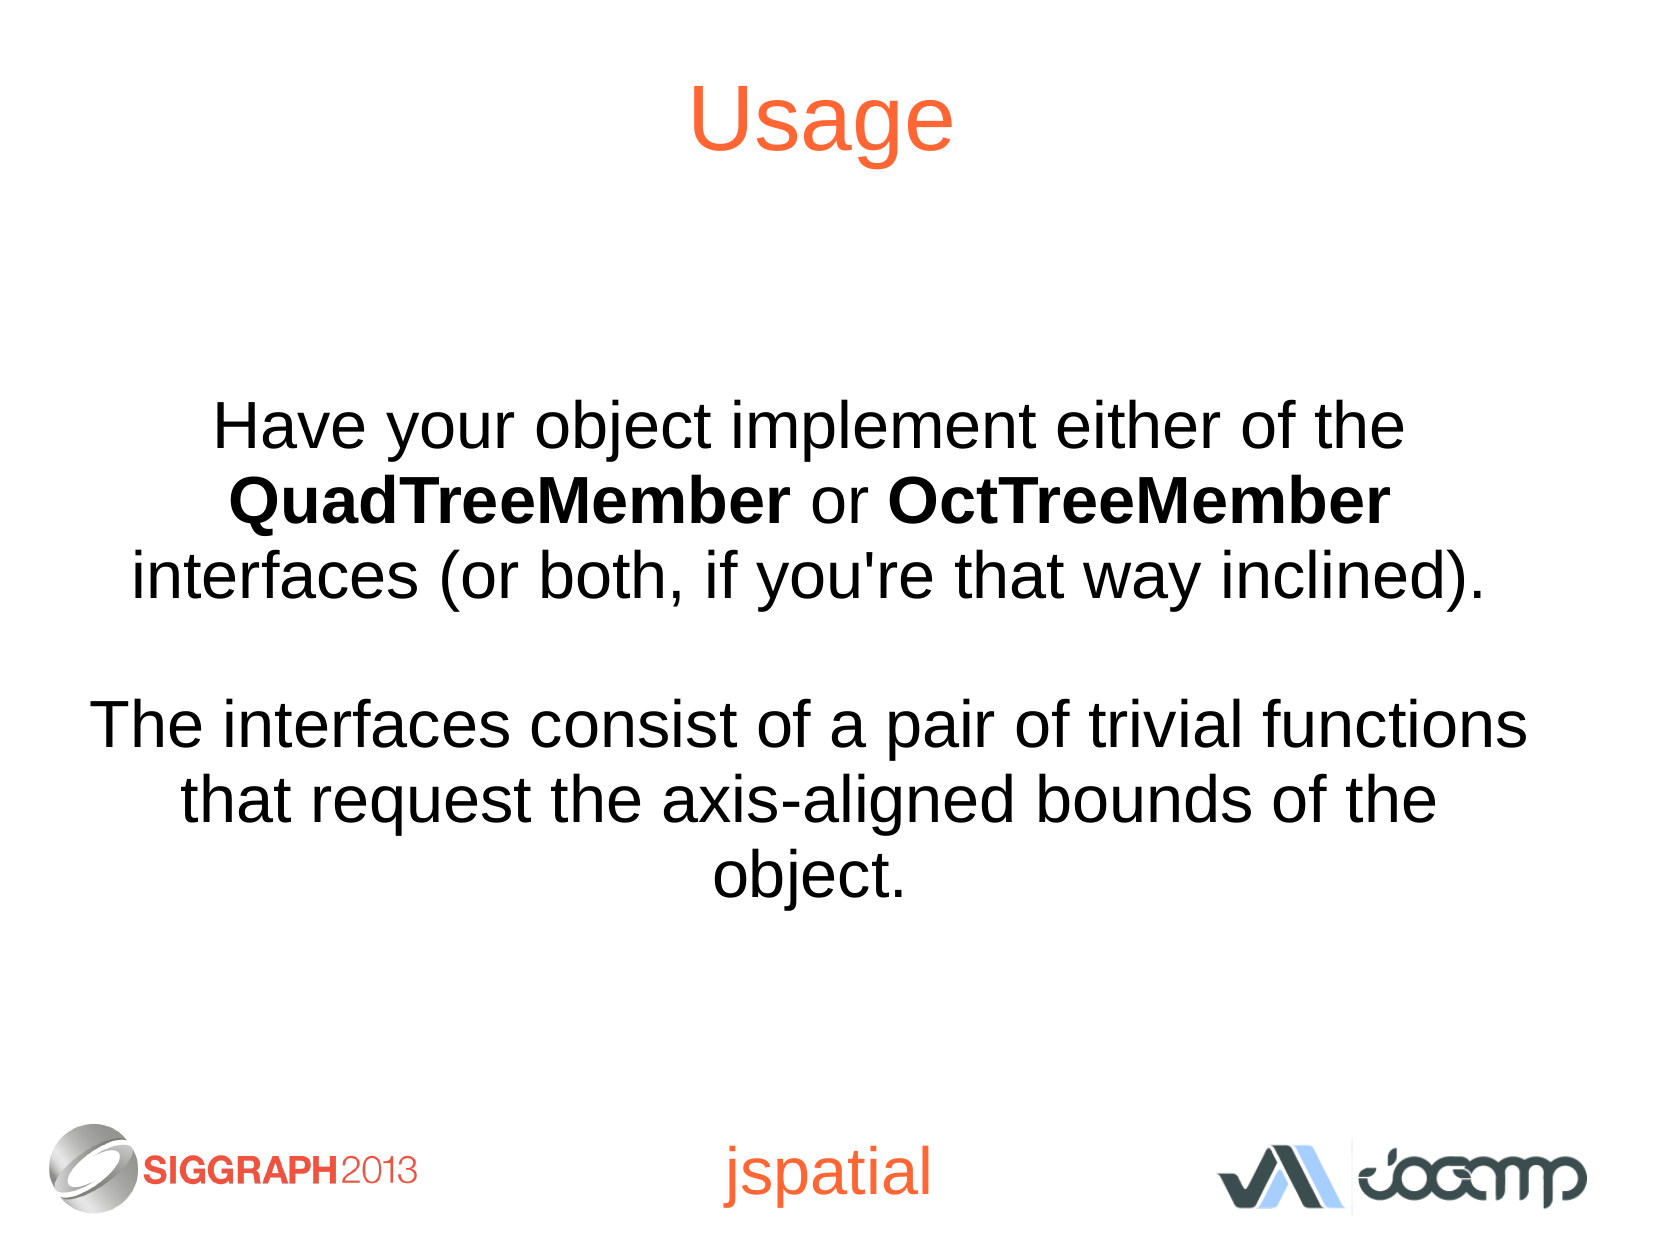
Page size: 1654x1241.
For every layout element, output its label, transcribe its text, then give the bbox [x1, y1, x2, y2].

picture [1215, 1139, 1587, 1215]
title Usage [68, 49, 1576, 188]
picture [45, 1122, 421, 1215]
subtitle Have your object implement either of the QuadTreeMember or OctTreeMember interfaces (or both, if you're that way inclined). The interfaces consist of a pair of trivial functions that request the axis-aligned bounds of the object. [82, 290, 1538, 1010]
title jspatial [642, 1125, 1016, 1217]
